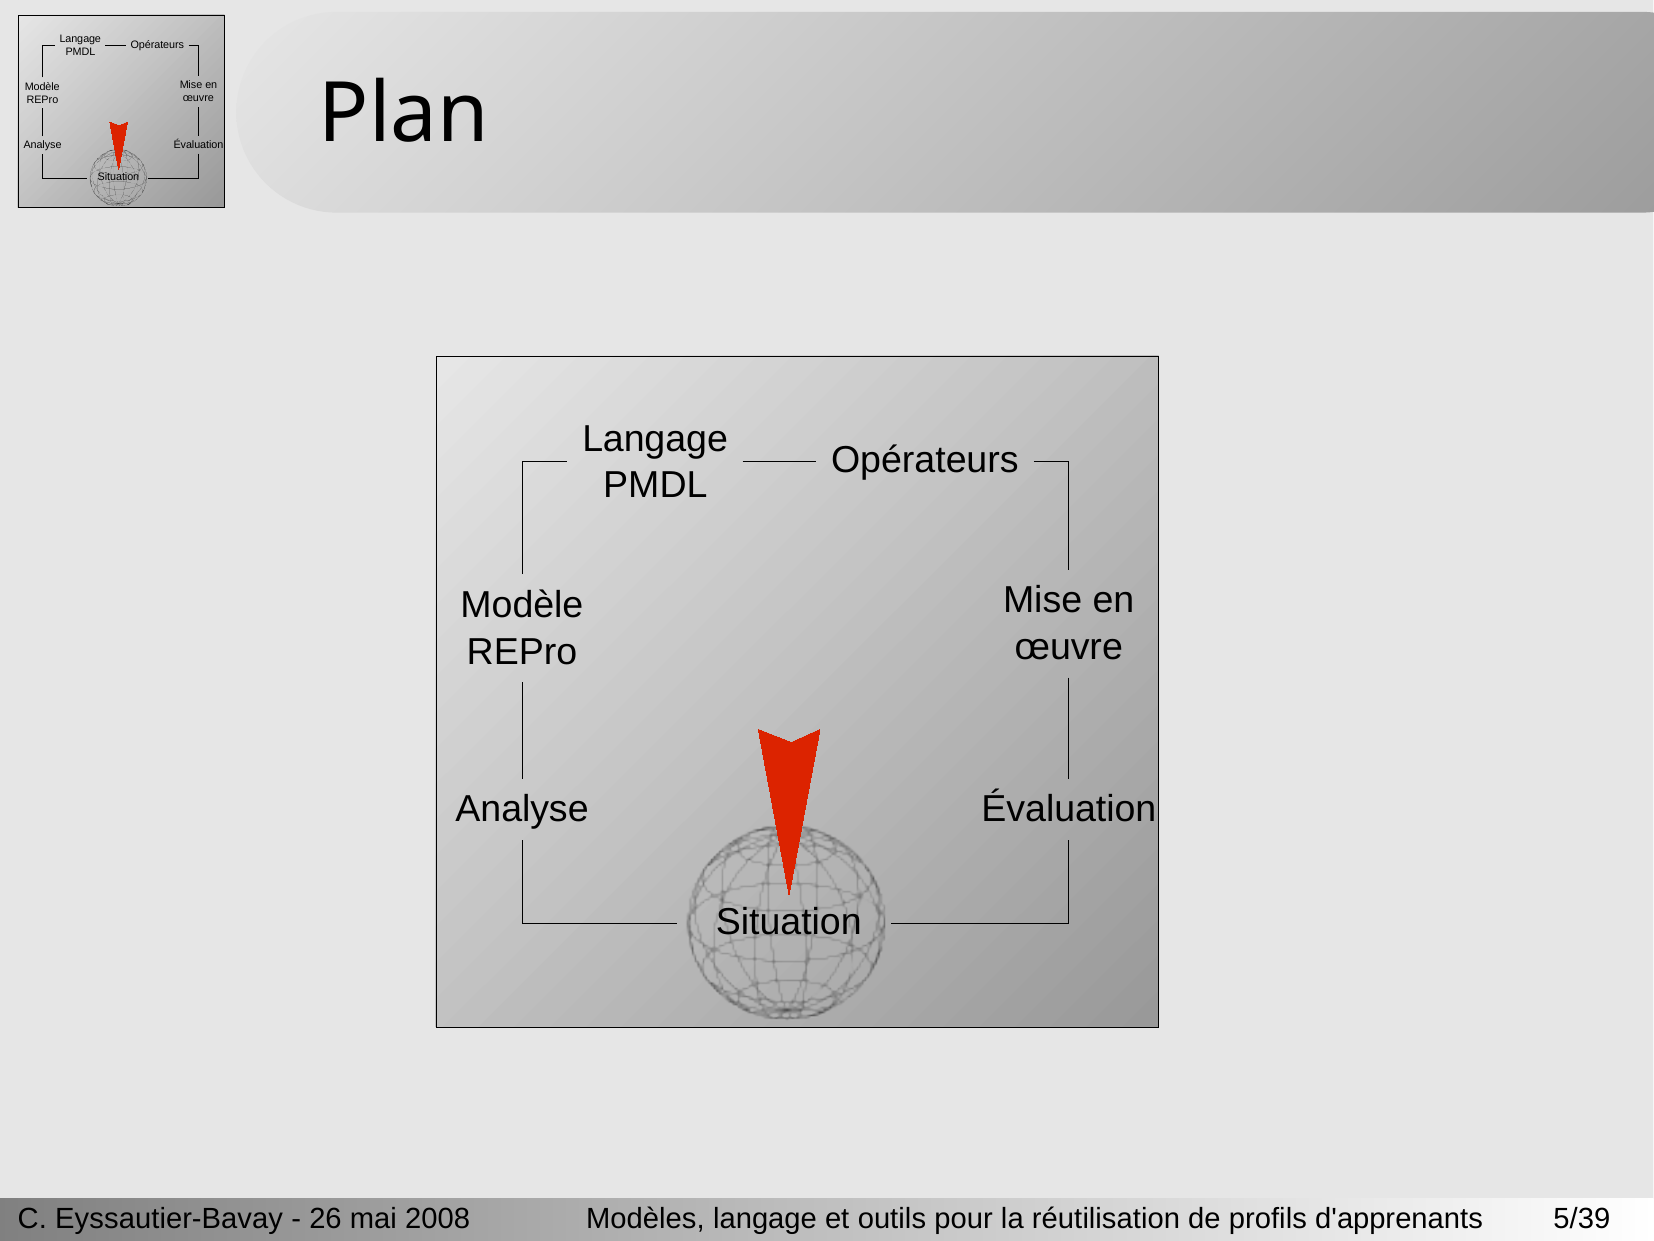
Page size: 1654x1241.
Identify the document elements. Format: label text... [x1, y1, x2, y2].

text_box [109, 122, 128, 170]
text_box [758, 729, 820, 895]
chart [11, 13, 227, 213]
chart [415, 351, 1169, 1046]
title Plan [318, 5, 1654, 214]
